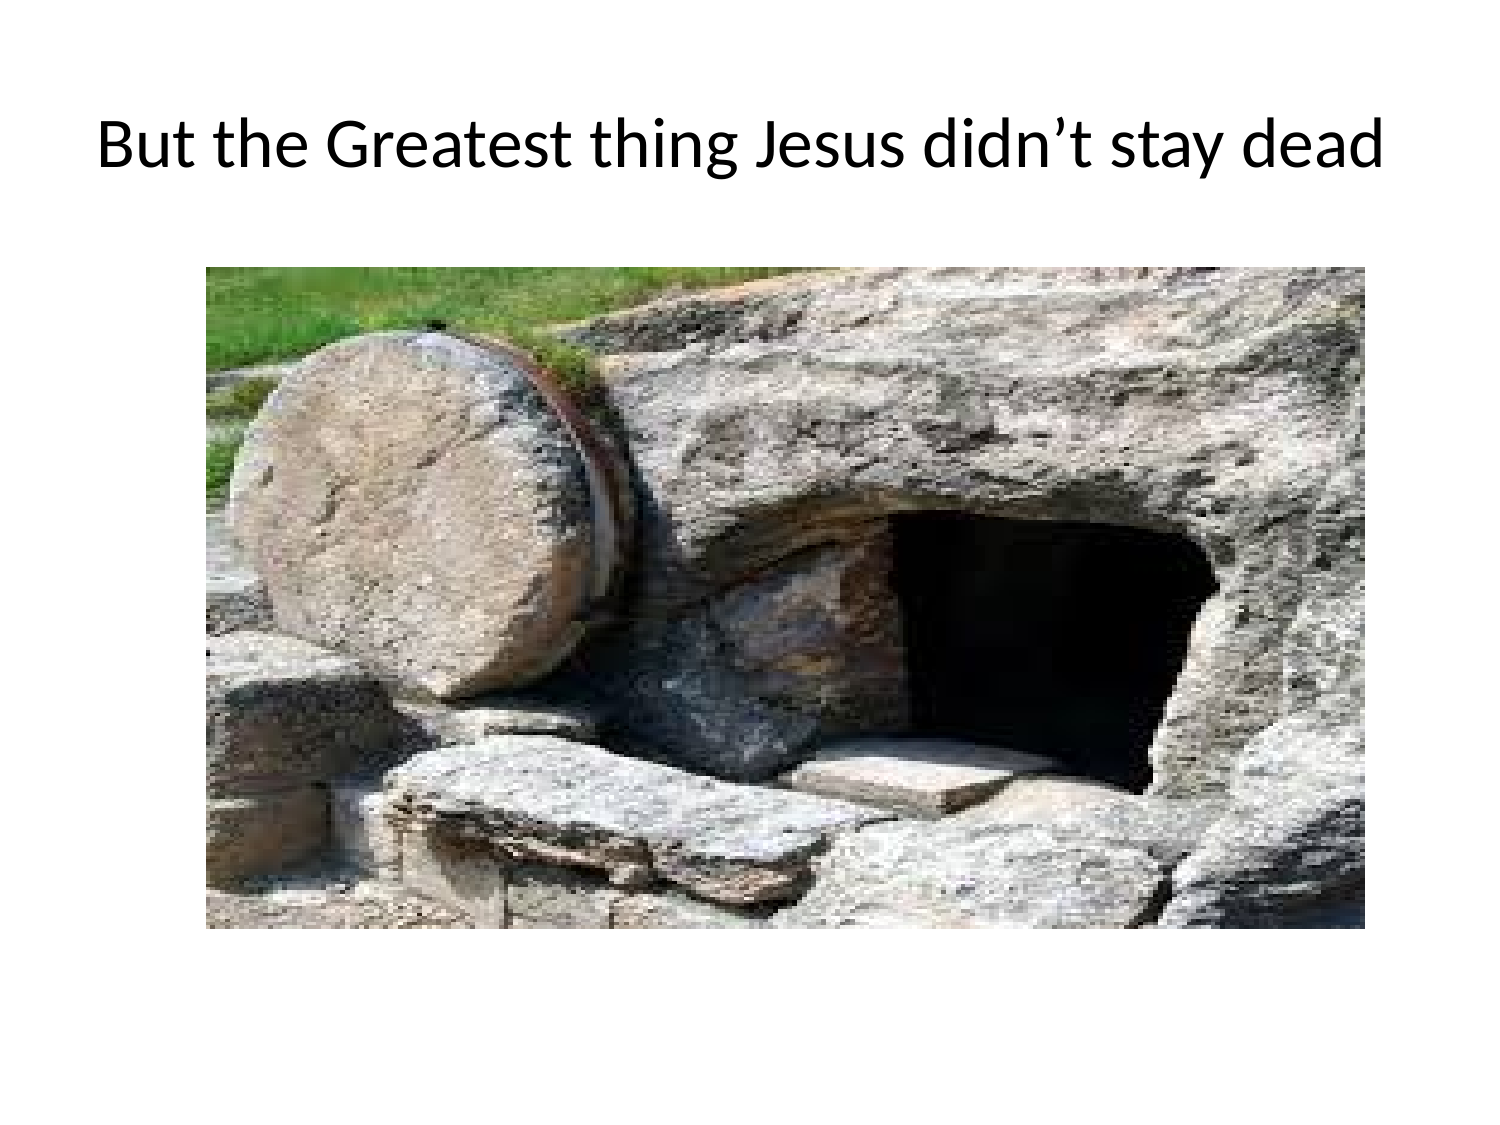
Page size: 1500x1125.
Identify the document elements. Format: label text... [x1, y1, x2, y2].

picture [206, 267, 1365, 929]
title But the Greatest thing Jesus didn’t stay dead [75, 45, 1425, 233]
